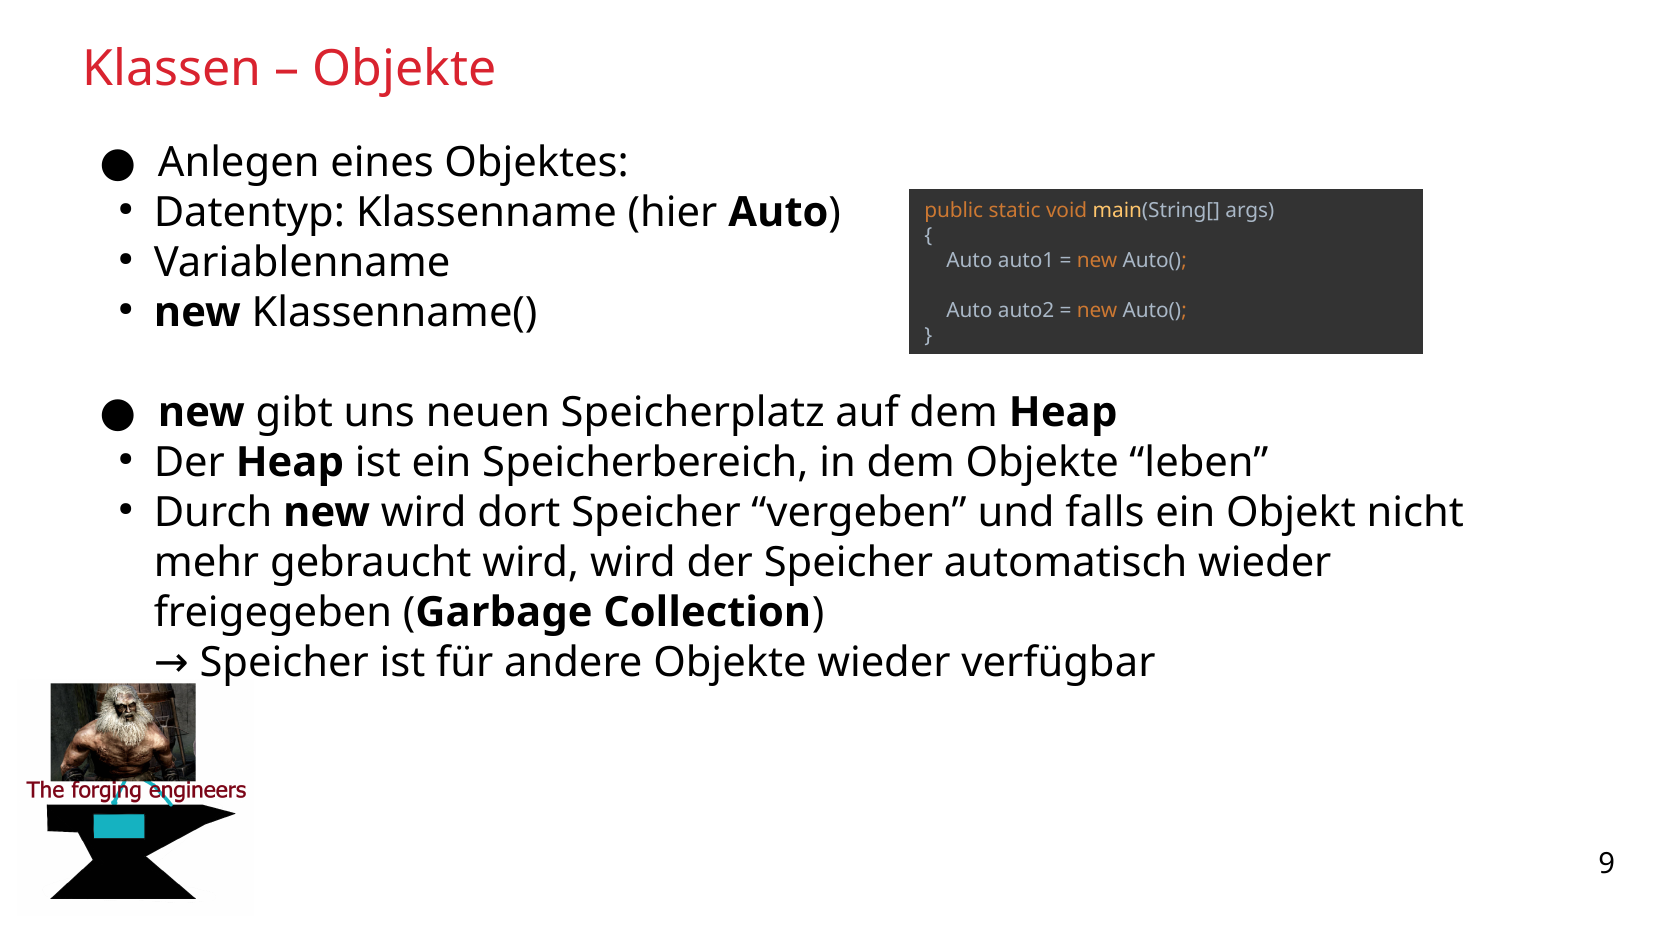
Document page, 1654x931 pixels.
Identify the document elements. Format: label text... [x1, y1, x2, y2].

text_box Anlegen eines Objektes: Datentyp: Klassenname (hier Auto) Variablenname new Klassenname() new gibt uns neuen Speicherplatz auf dem Heap Der Heap ist ein Speicherbereich, in dem Objekte “leben” Durch new wird dort Speicher “vergeben” und falls ein Objekt nicht mehr gebraucht wird, wird der Speicher automatisch wieder freigegeben (Garbage Collection) → Speicher ist für andere Objekte wieder verfügbar [82, 135, 1560, 662]
text_box public static void main(String[] args) { Auto auto1 = new Auto(); Auto auto2 = new Auto(); } [909, 189, 1423, 354]
picture [17, 679, 254, 916]
title Klassen – Objekte [82, 37, 1571, 95]
